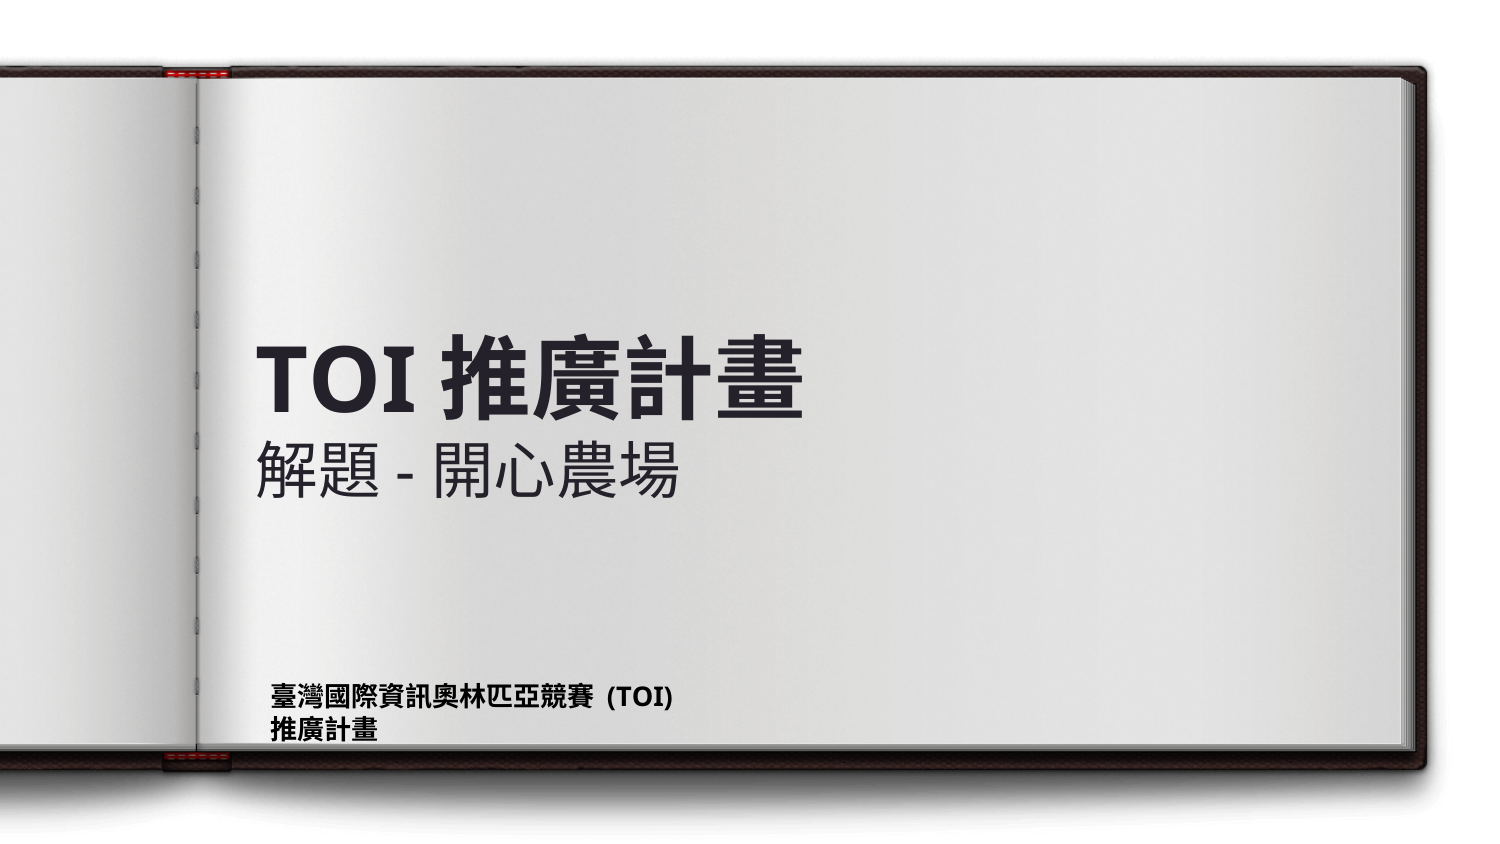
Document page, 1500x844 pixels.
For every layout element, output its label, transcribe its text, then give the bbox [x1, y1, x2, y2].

text_box TOI推廣計畫 解題-開心農場 [240, 262, 894, 565]
